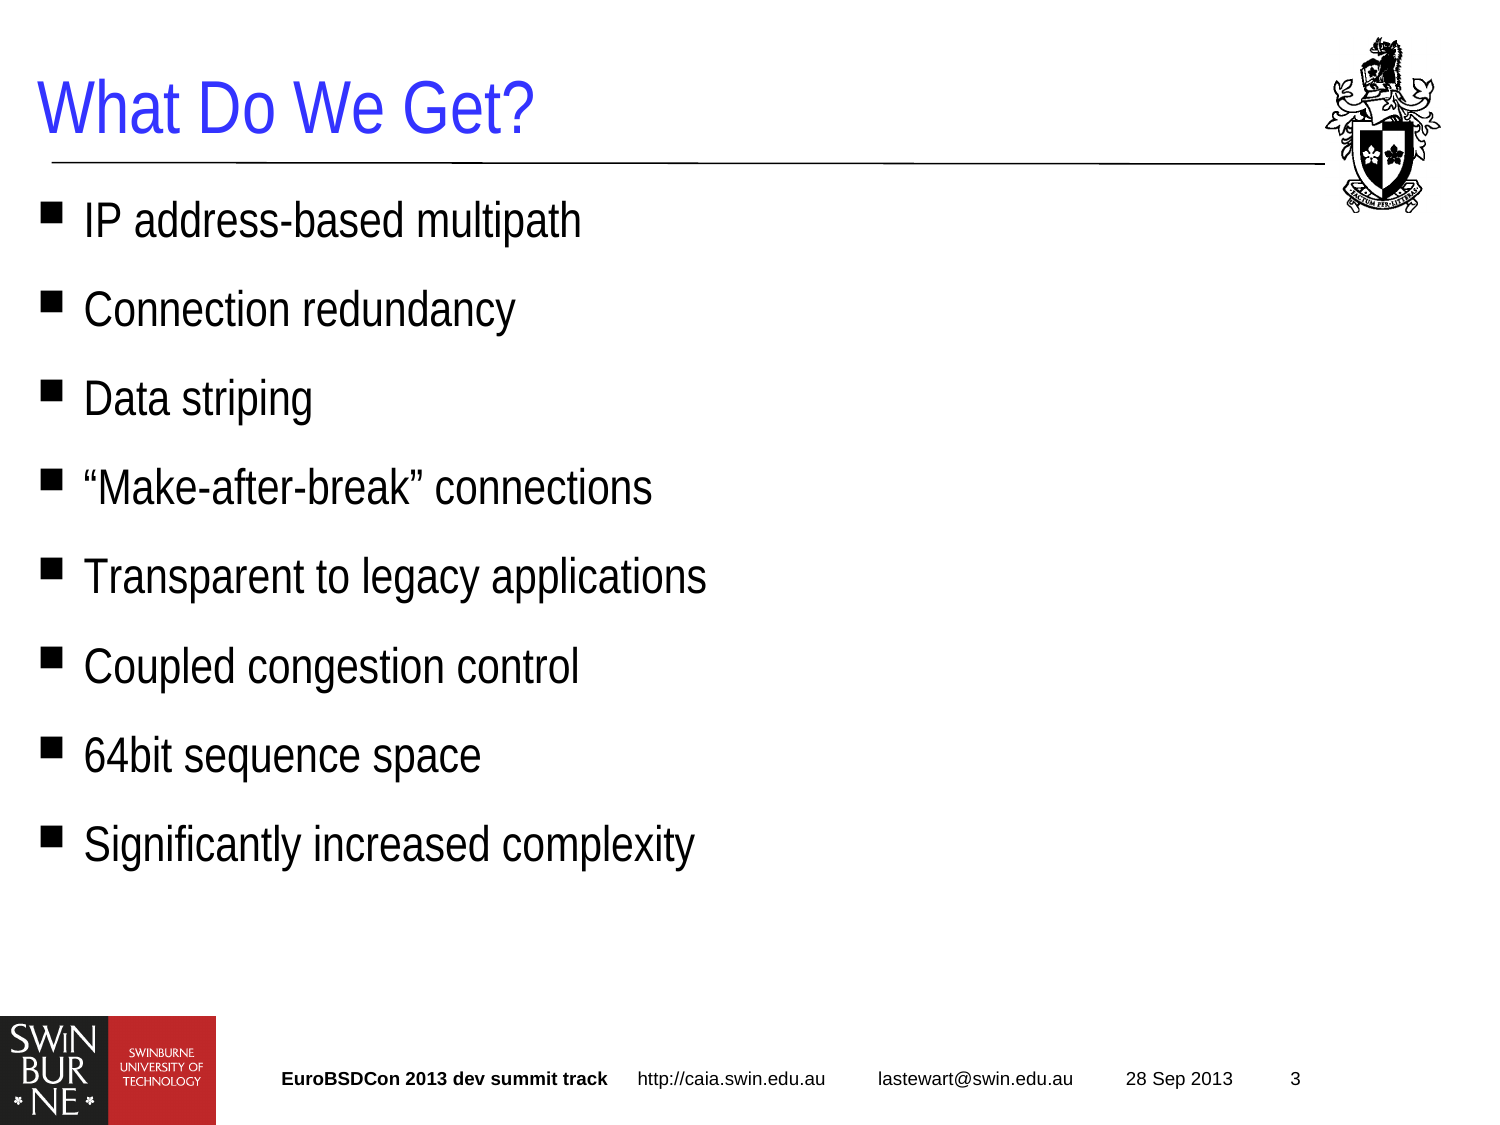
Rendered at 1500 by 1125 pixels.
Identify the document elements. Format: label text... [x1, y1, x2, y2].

title What Do We Get? [37, 58, 1326, 151]
picture [0, 1016, 216, 1125]
list IP address-based multipath Connection redundancy Data striping “Make-after-break” connections Transparent to legacy applications Coupled congestion control 64bit sequence space Significantly increased complexity [37, 187, 1415, 938]
picture [1325, 37, 1441, 213]
